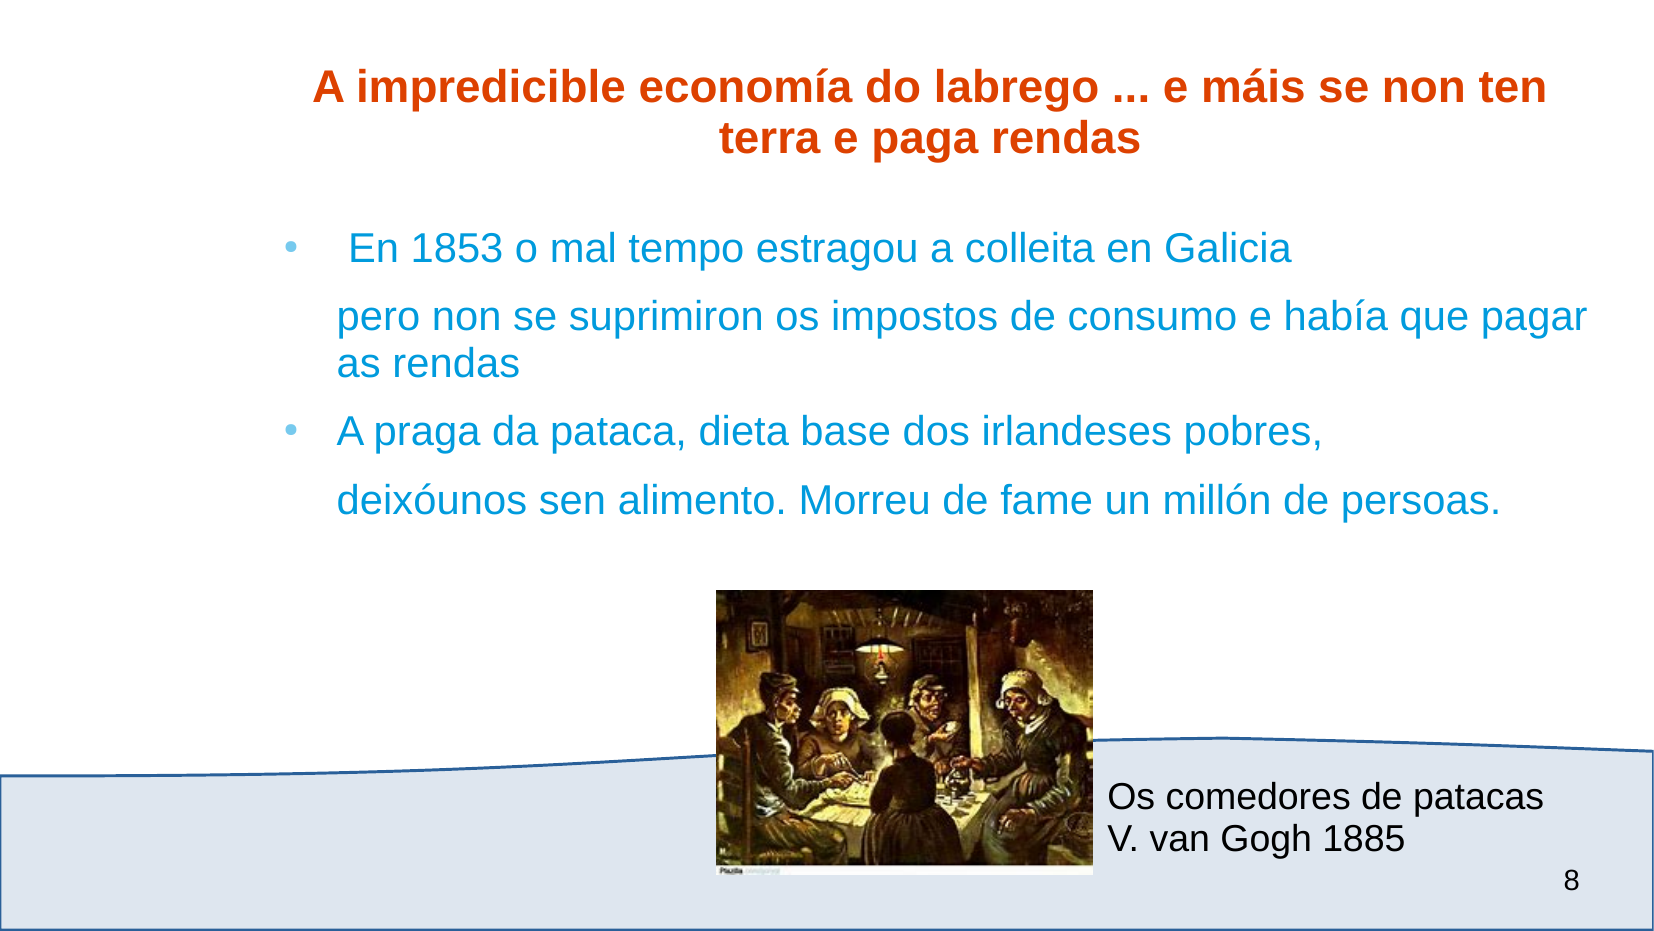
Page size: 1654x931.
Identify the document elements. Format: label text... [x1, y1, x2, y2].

text_box Os comedores de patacas V. van Gogh 1885 [1092, 767, 1595, 867]
list En 1853 o mal tempo estragou a colleita en Galicia pero non se suprimiron os impostos de consumo e había que pagar as rendas A praga da pataca, dieta base dos irlandeses pobres, deixóunos sen alimento. Morreu de fame un millón de persoas. [265, 224, 1595, 562]
title A impredicible economía do labrego ... e máis se non ten terra e paga rendas [265, 35, 1595, 189]
picture [716, 590, 1093, 875]
